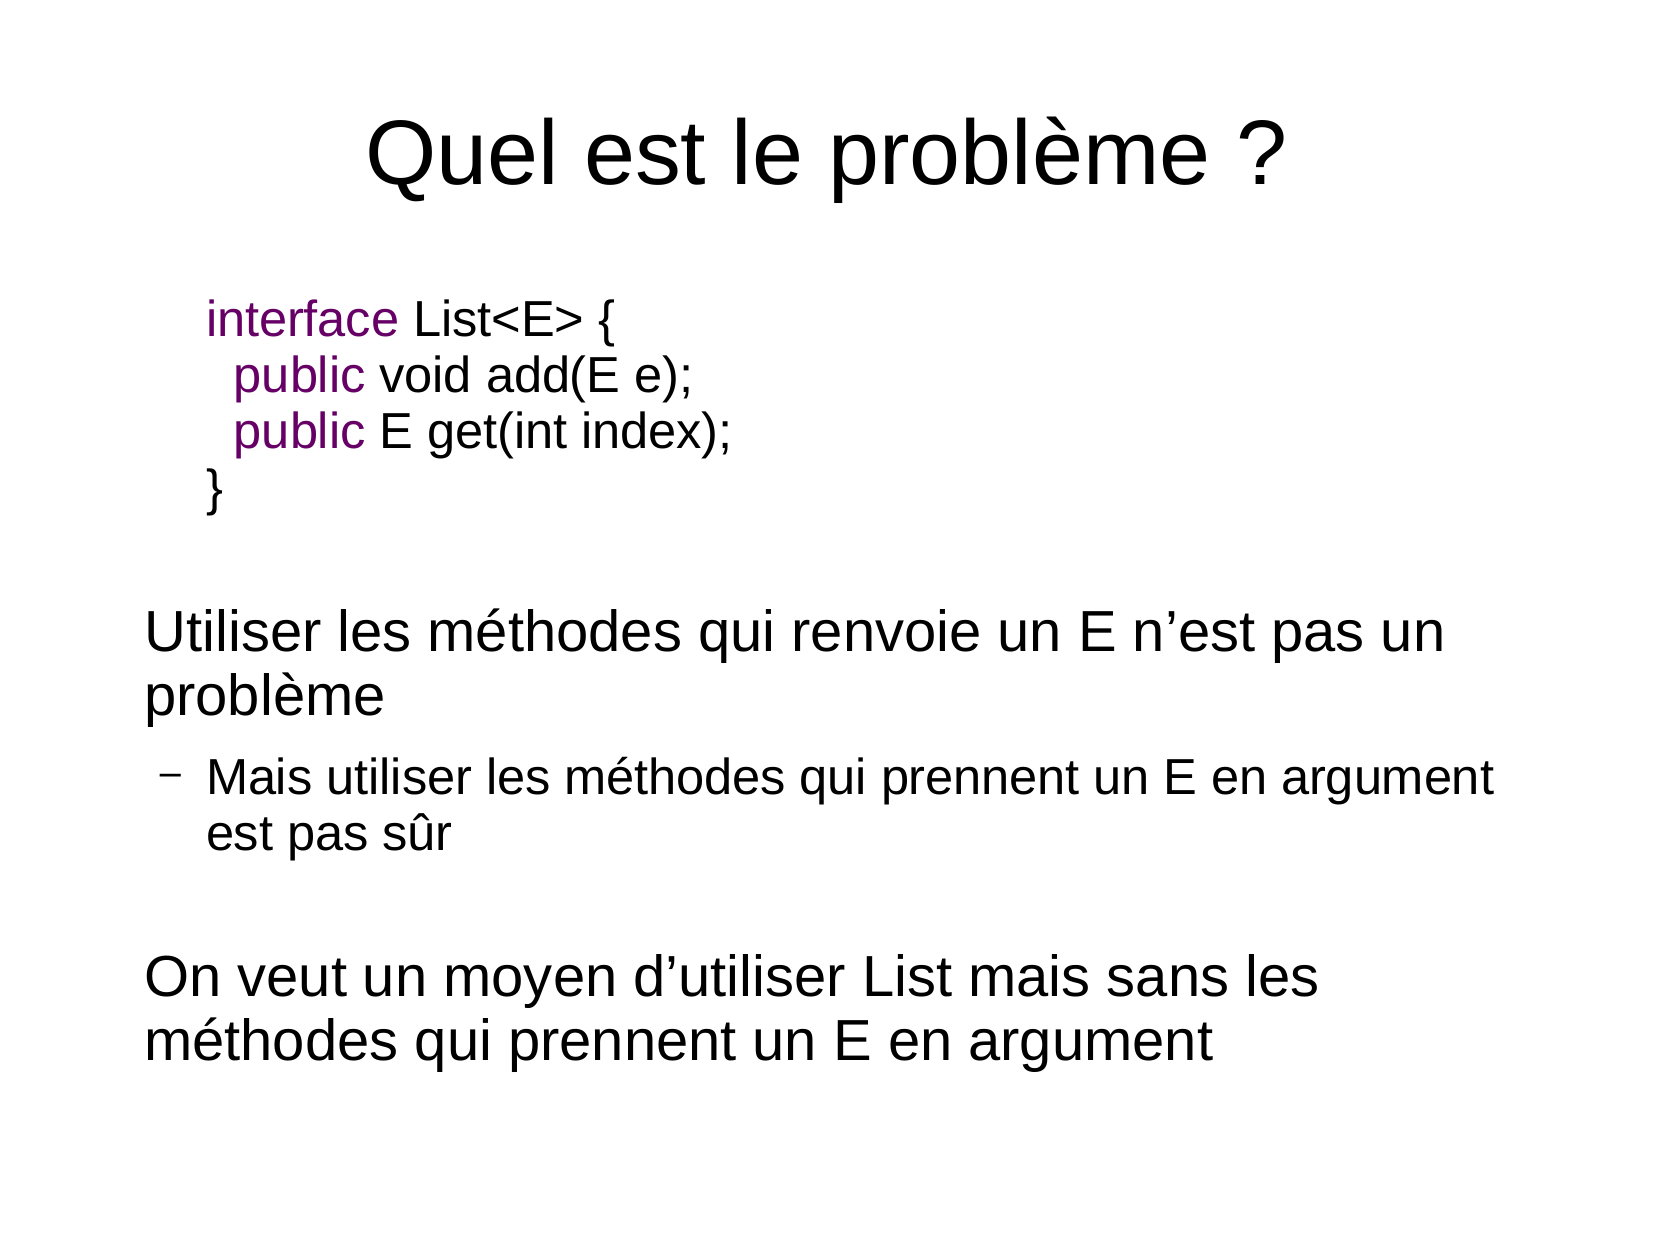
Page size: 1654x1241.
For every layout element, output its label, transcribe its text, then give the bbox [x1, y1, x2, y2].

title Quel est le problème ? [82, 49, 1571, 257]
list interface List<E> { public void add(E e); public E get(int index); } Utiliser les méthodes qui renvoie un E n’est pas un problème Mais utiliser les méthodes qui prennent un E en argument est pas sûr On veut un moyen d’utiliser List mais sans les méthodes qui prennent un E en argument [82, 290, 1571, 1081]
